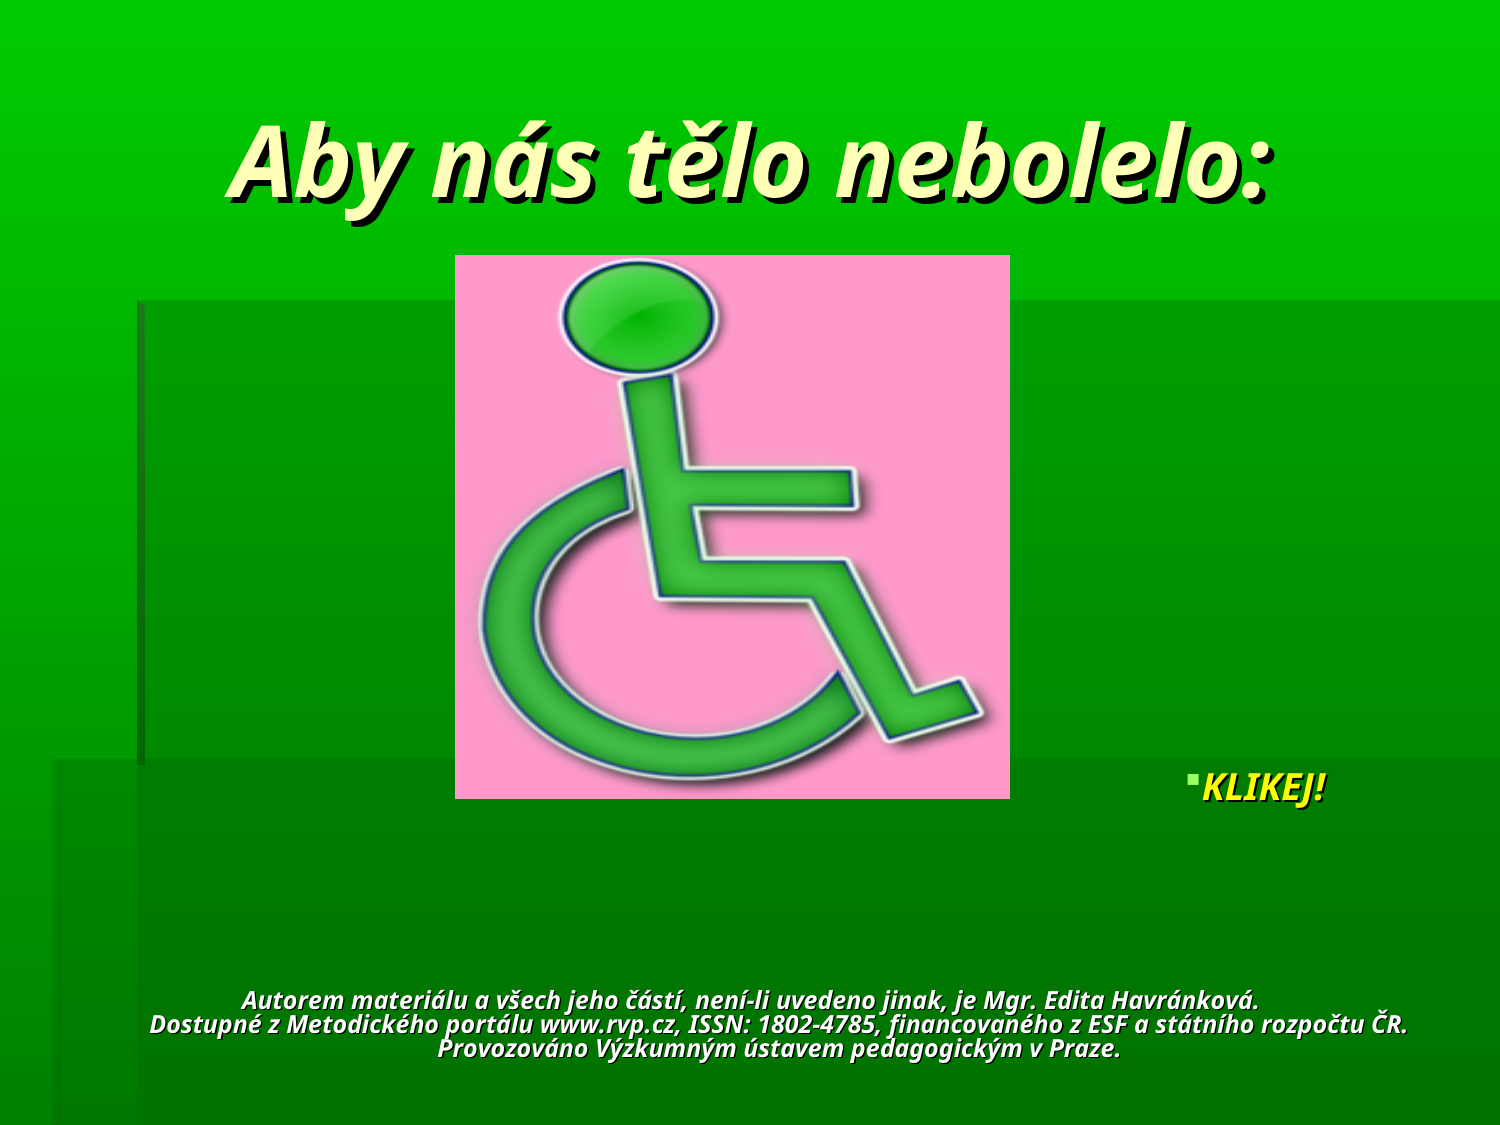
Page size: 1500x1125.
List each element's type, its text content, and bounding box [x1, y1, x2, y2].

title Aby nás tělo nebolelo: [75, 40, 1451, 276]
list Autorem materiálu a všech jeho částí, není-li uvedeno jinak, je Mgr. Edita Havránková. Dostupné z Metodického portálu www.rvp.cz, ISSN: 1802-4785, financovaného z ESF a státního rozpočtu ČR. Provozováno Výzkumným ústavem pedagogickým v Praze. [53, 982, 1451, 1125]
picture [454, 255, 1010, 799]
text_box KLIKEJ! [1169, 763, 1340, 816]
